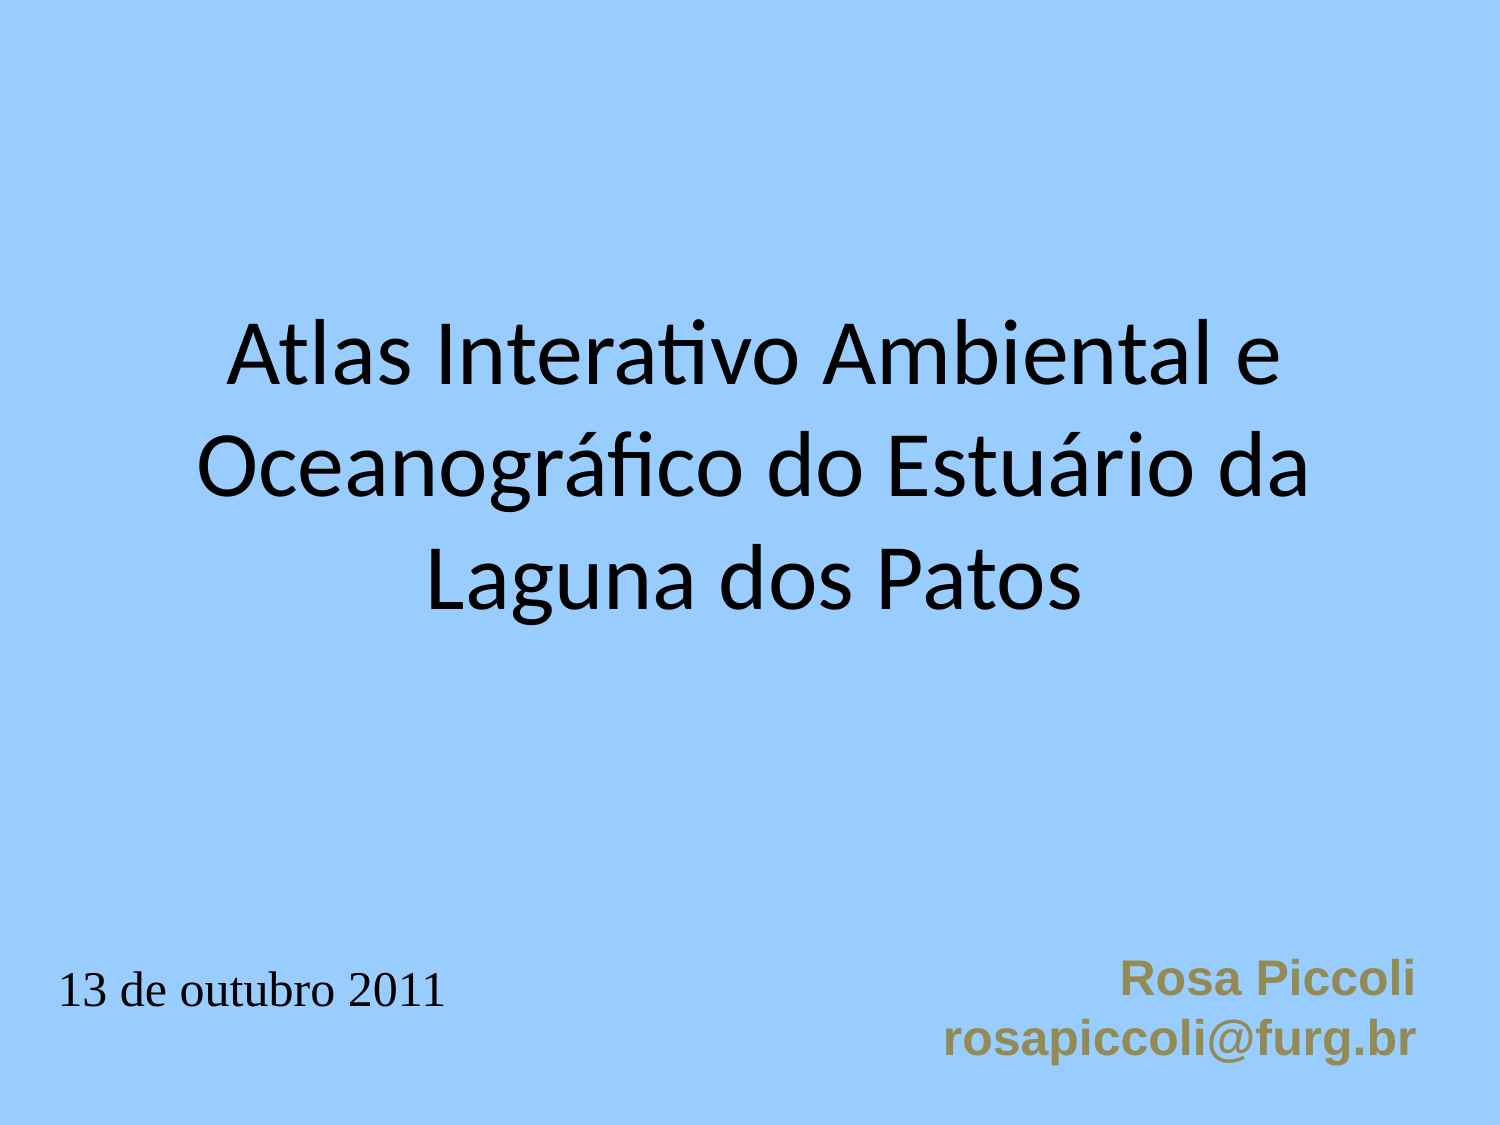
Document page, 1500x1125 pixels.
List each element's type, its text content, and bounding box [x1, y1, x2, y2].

text_box Rosa Piccoli rosapiccoli@furg.br [927, 937, 1432, 1073]
text_box 13 de outubro 2011 [35, 949, 469, 1025]
text_box Atlas Interativo Ambiental e Oceanográfico do Estuário da Laguna dos Patos [117, 282, 1393, 636]
